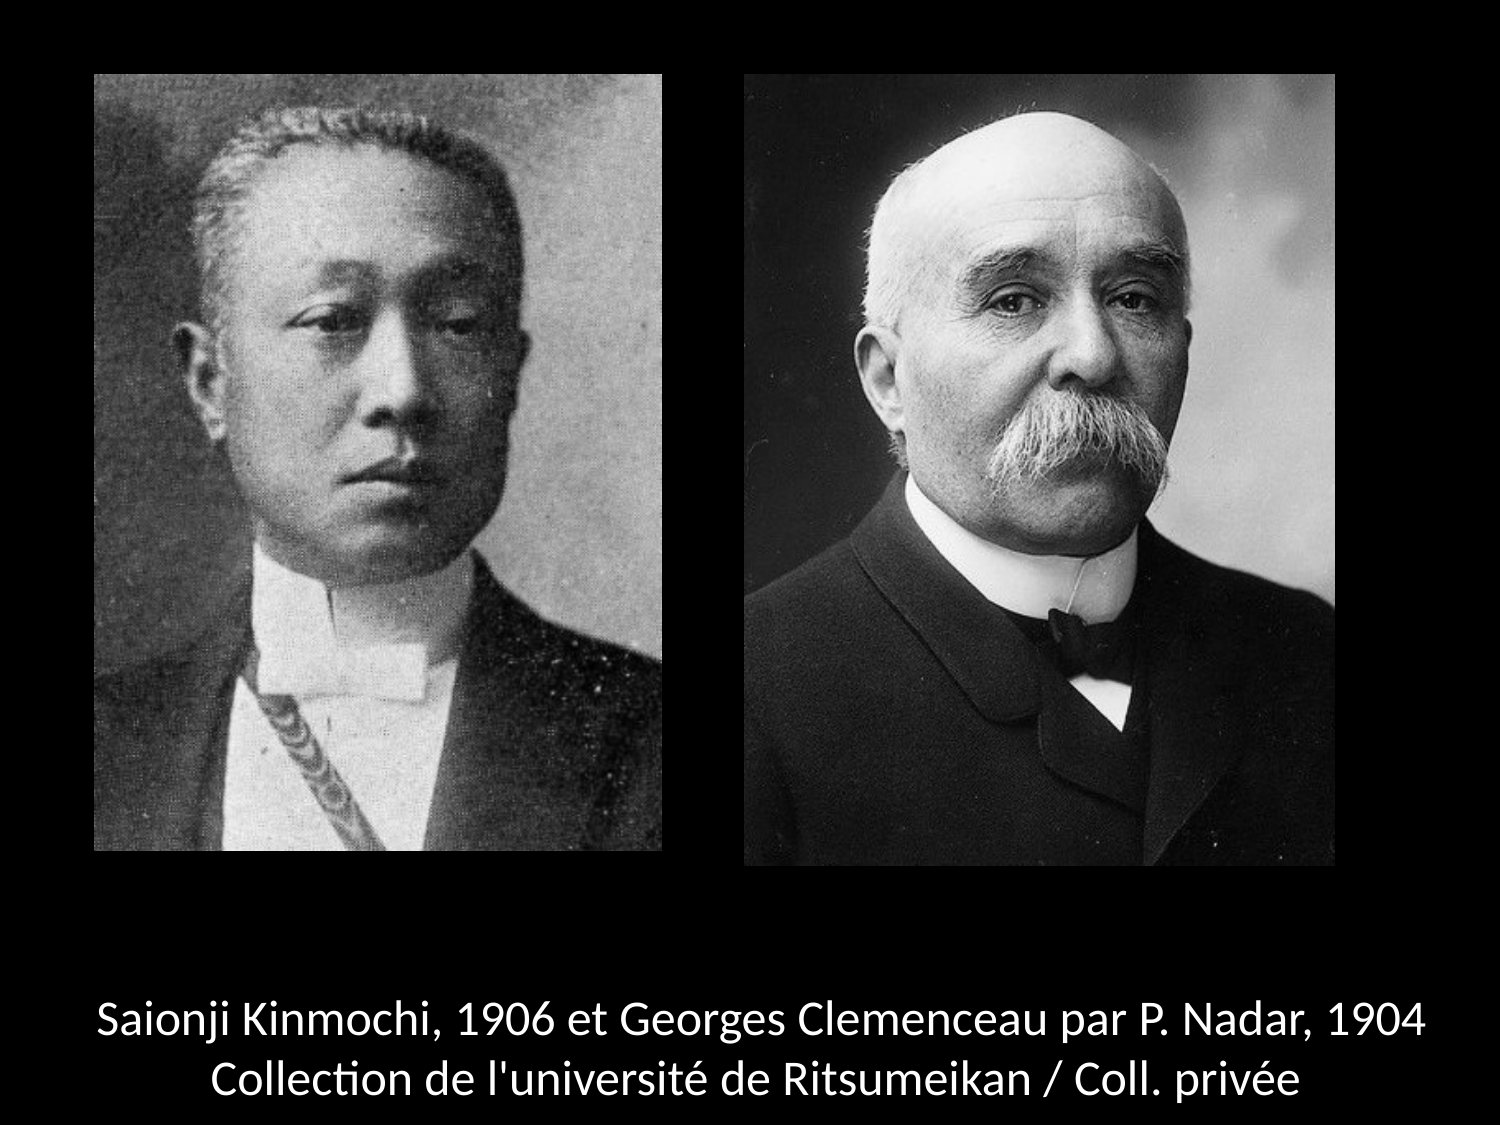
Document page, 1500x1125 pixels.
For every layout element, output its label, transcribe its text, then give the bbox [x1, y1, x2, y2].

picture [94, 74, 662, 851]
picture [744, 74, 1335, 866]
title Saionji Kinmochi, 1906 et Georges Clemenceau par P. Nadar, 1904 Collection de l'université de Ritsumeikan / Coll. privée [64, 999, 1459, 1092]
